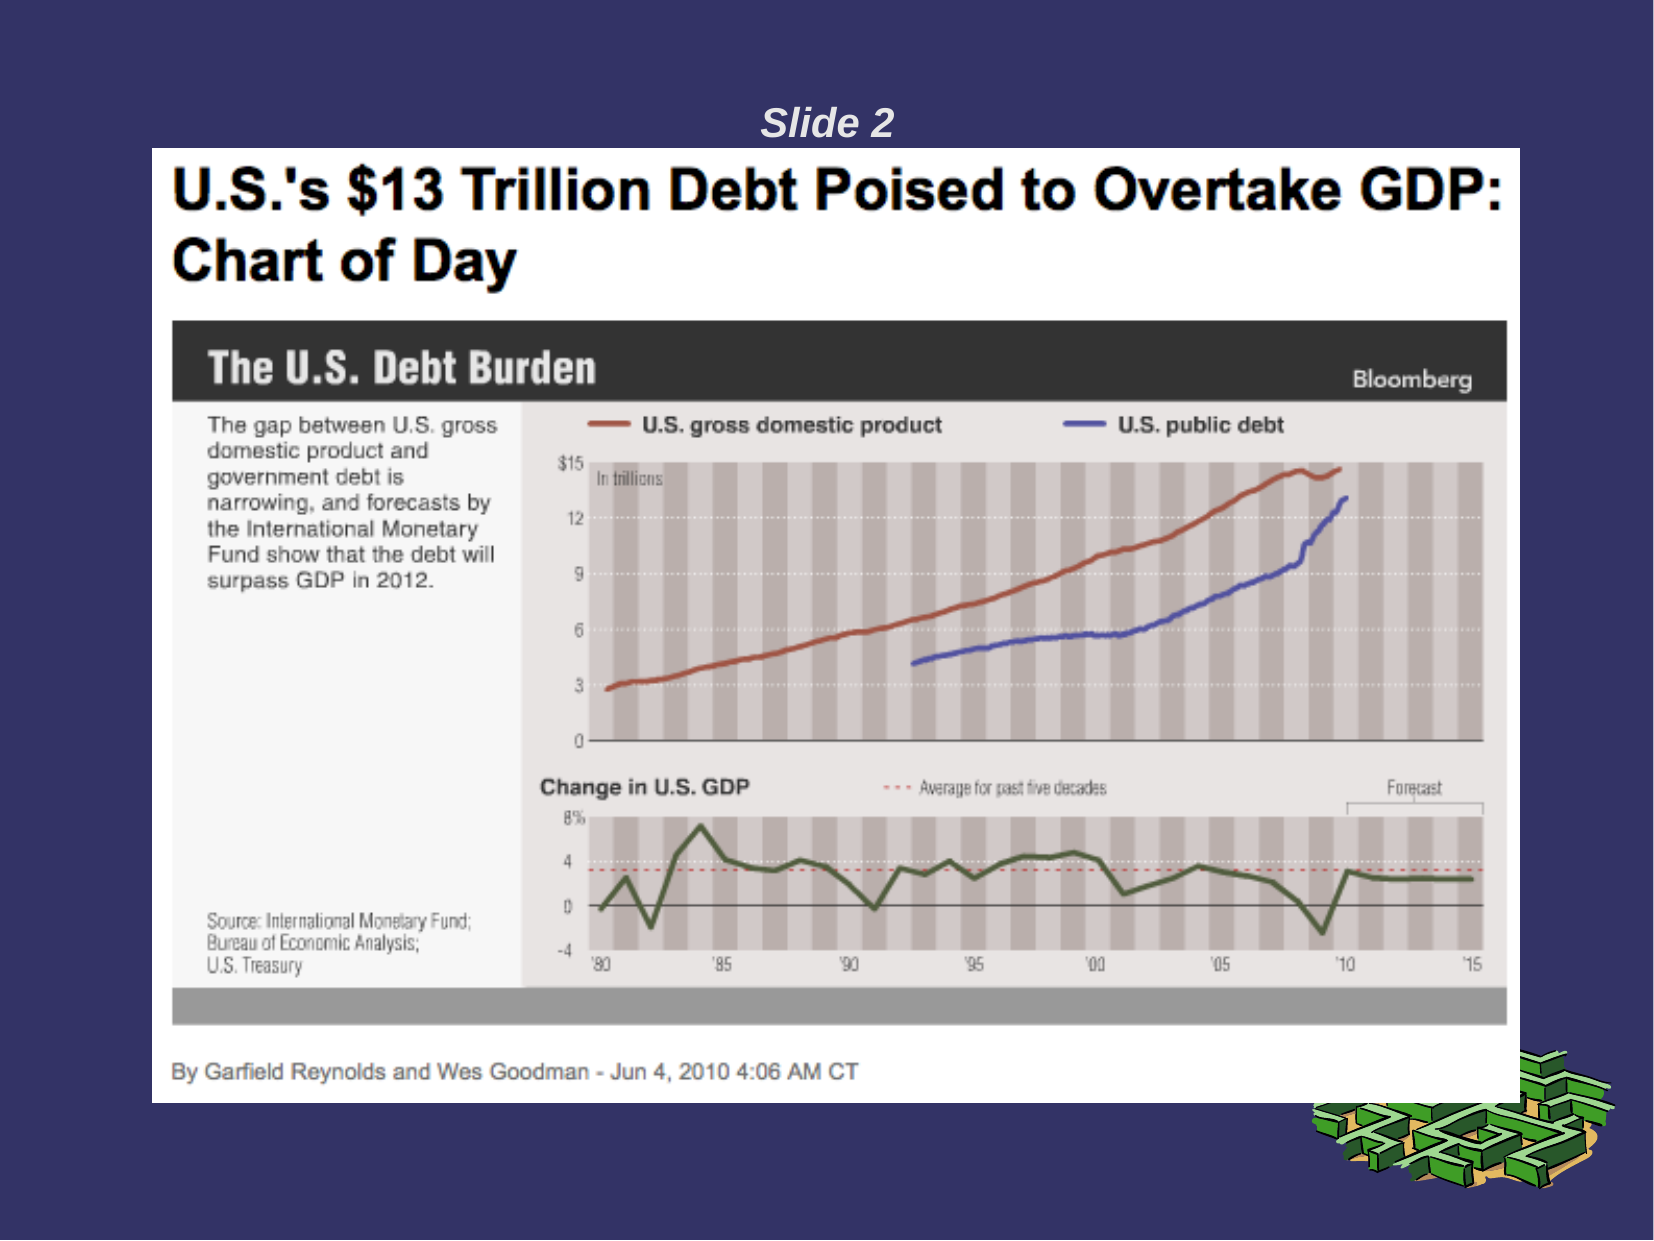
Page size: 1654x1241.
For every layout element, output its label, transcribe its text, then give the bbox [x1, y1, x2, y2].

picture [152, 148, 1520, 1103]
title Slide 2 [121, 26, 1534, 219]
